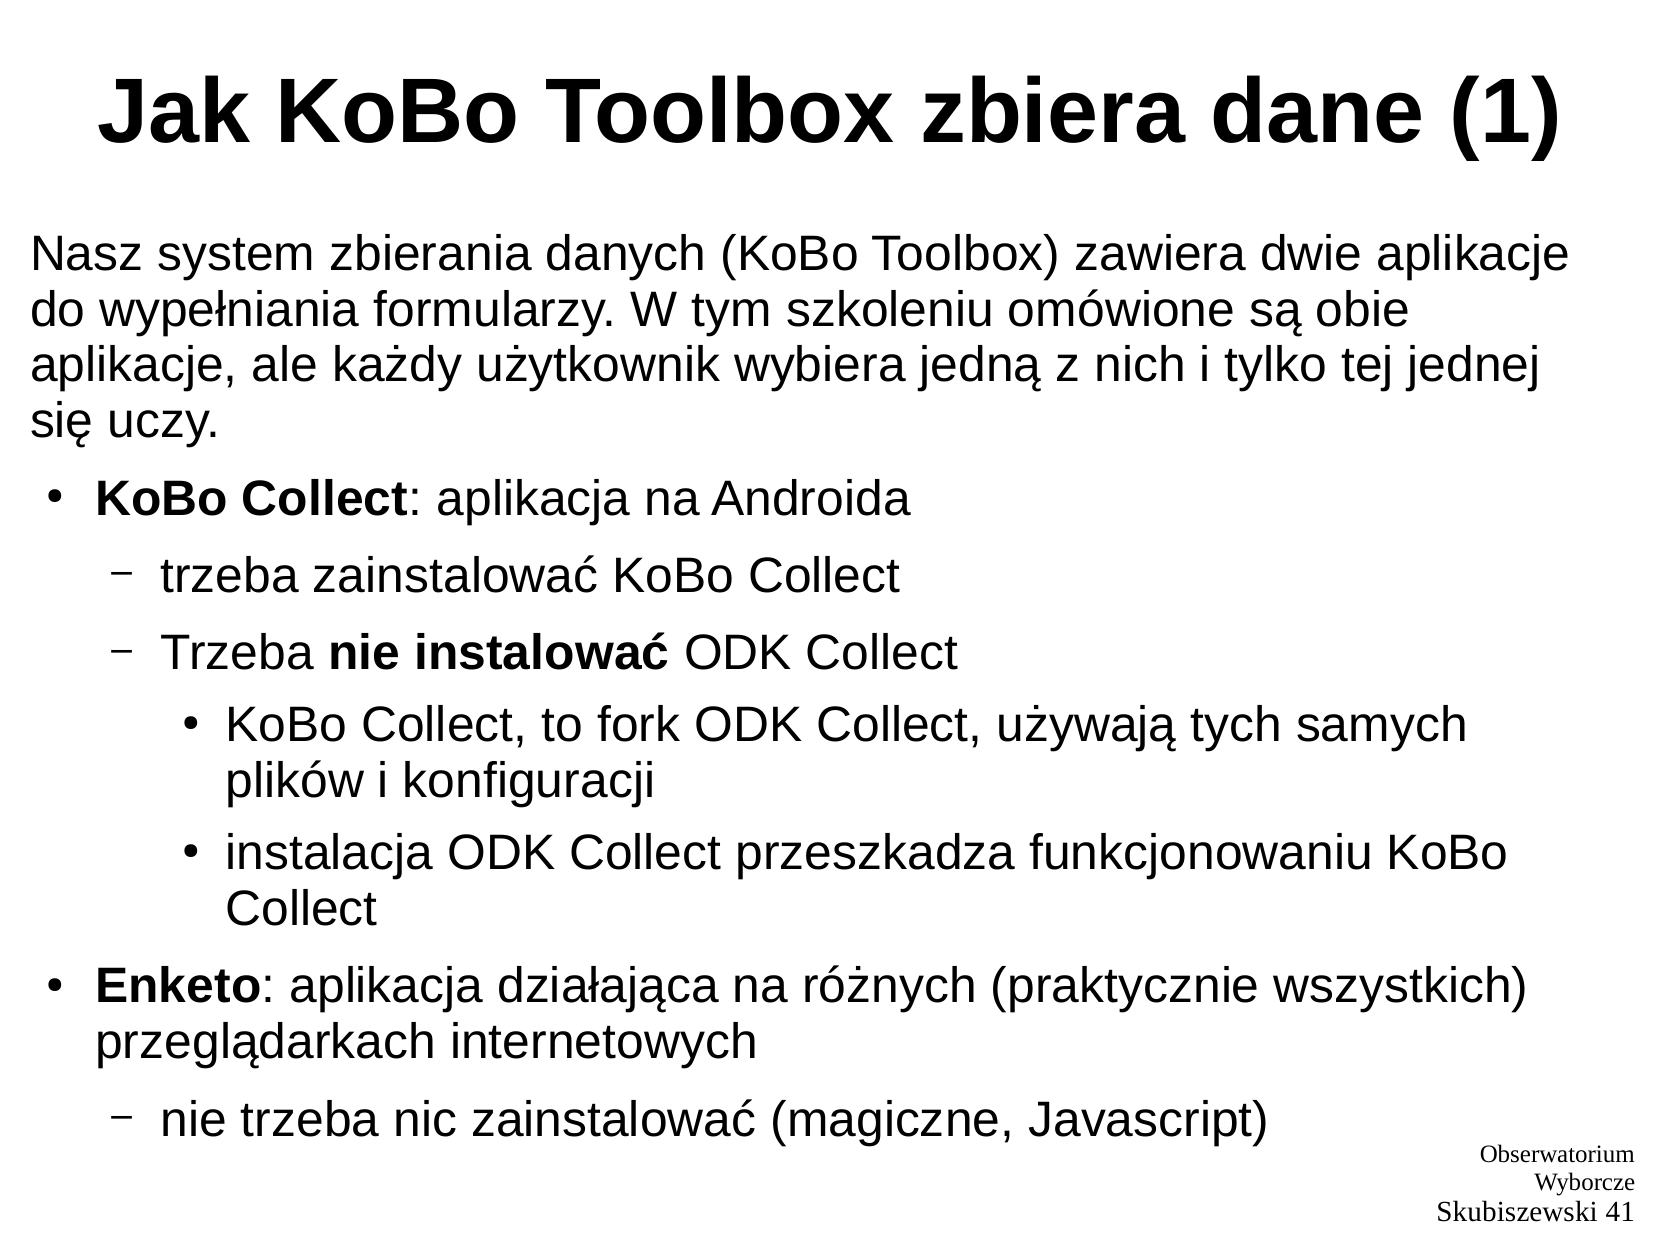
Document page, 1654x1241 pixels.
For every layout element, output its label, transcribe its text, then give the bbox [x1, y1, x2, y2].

list Nasz system zbierania danych (KoBo Toolbox) zawiera dwie aplikacje do wypełniania formularzy. W tym szkoleniu omówione są obie aplikacje, ale każdy użytkownik wybiera jedną z nich i tylko tej jednej się uczy. KoBo Collect: aplikacja na Androida trzeba zainstalować KoBo Collect Trzeba nie instalować ODK Collect KoBo Collect, to fork ODK Collect, używają tych samych plików i konfiguracji instalacja ODK Collect przeszkadza funkcjonowaniu KoBo Collect Enketo: aplikacja działająca na różnych (praktycznie wszystkich) przeglądarkach internetowych nie trzeba nic zainstalować (magiczne, Javascript) [30, 225, 1583, 1156]
title Jak KoBo Toolbox zbiera dane (1) [86, 60, 1575, 225]
